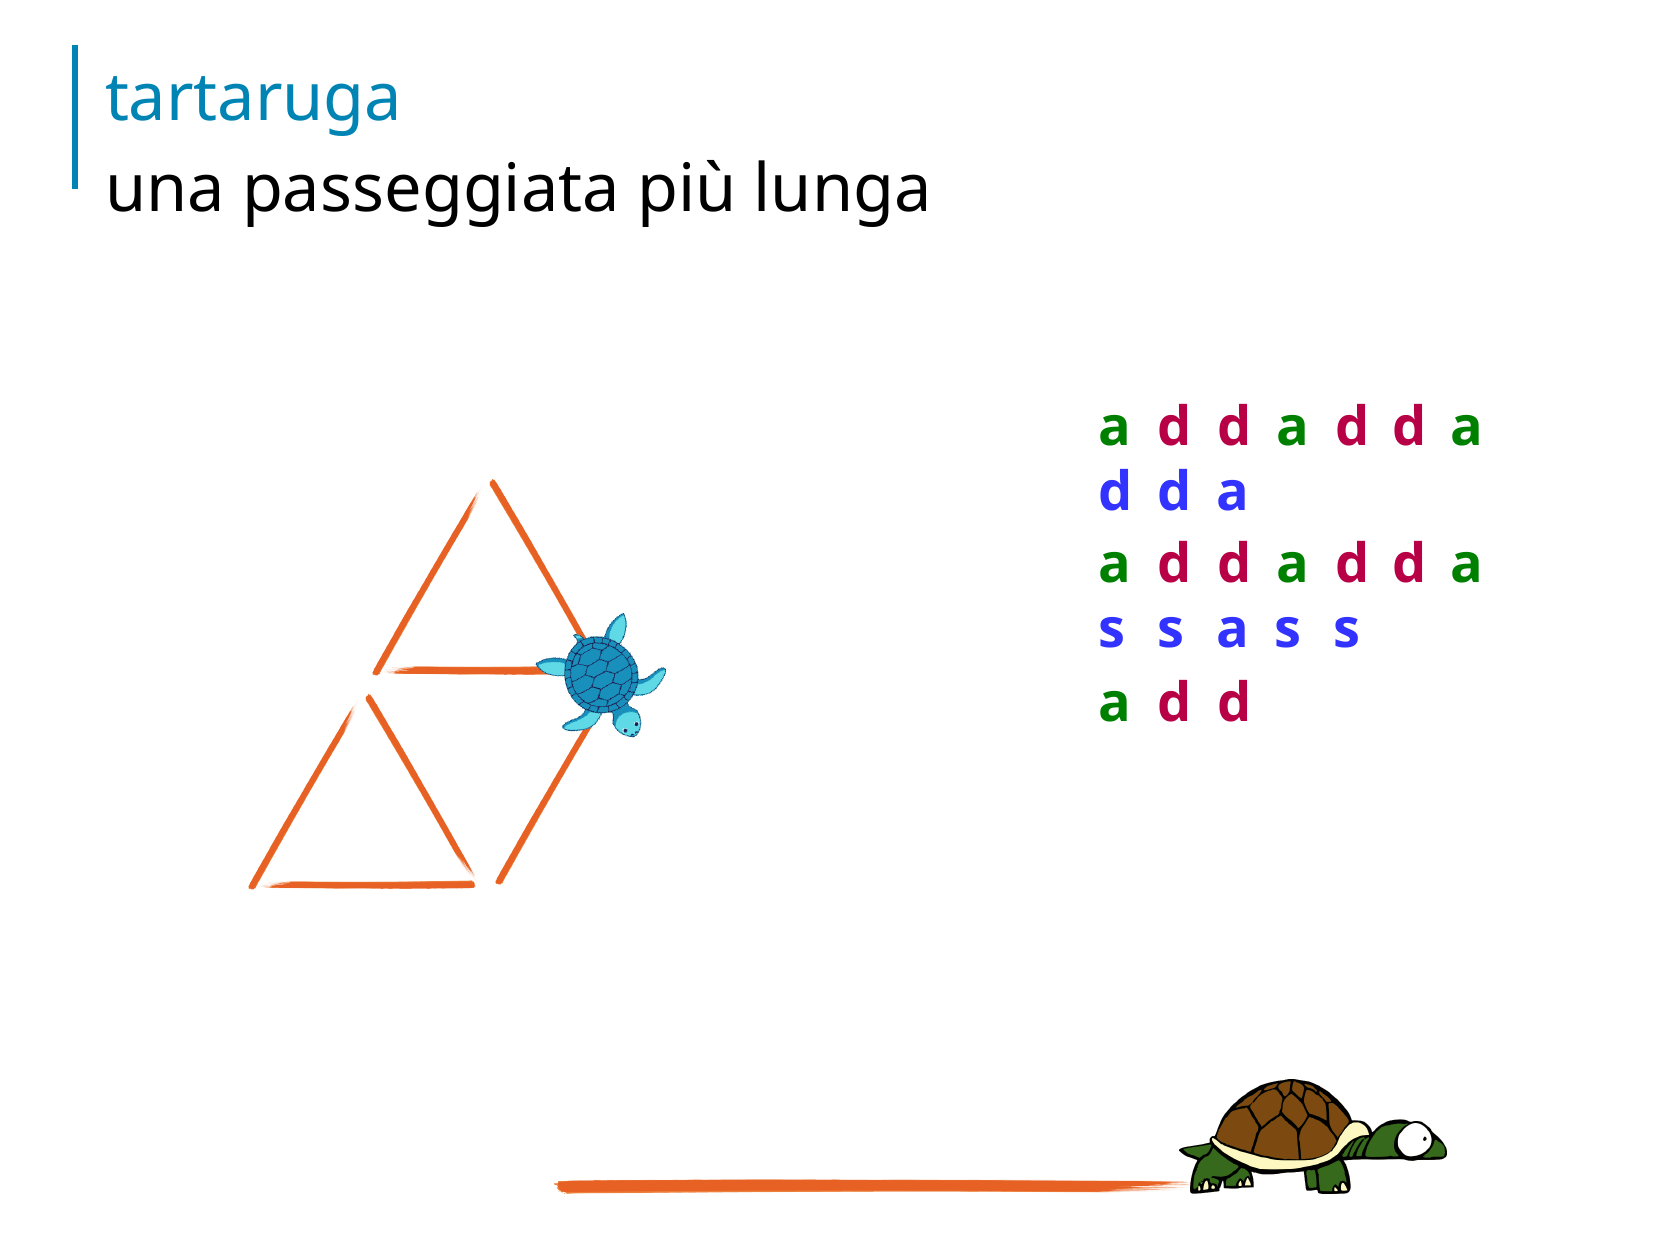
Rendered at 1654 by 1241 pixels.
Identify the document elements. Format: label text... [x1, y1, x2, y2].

text_box a [1084, 674, 1143, 749]
text_box s [1084, 609, 1142, 674]
text_box a [1261, 520, 1320, 609]
picture [370, 477, 687, 887]
text_box s [1318, 609, 1392, 674]
picture [246, 692, 481, 892]
text_box d [1202, 383, 1261, 472]
text_box d [1202, 537, 1261, 609]
text_box a [1083, 383, 1142, 472]
text_box d [1143, 674, 1202, 749]
text_box a [1454, 384, 1512, 473]
text_box d [1320, 520, 1377, 609]
text_box s [1259, 609, 1318, 674]
text_box a [1201, 472, 1278, 537]
text_box s [1142, 609, 1201, 674]
text_box d [1142, 537, 1202, 609]
text_box d [1142, 472, 1201, 537]
text_box a [1083, 520, 1142, 609]
text_box d [1320, 383, 1397, 472]
text_box a [1454, 520, 1512, 609]
text_box a [1201, 609, 1259, 674]
text_box d [1084, 472, 1142, 537]
text_box d [1377, 520, 1454, 609]
text_box d [1142, 383, 1202, 472]
title tartaruga una passeggiata più lunga [105, 49, 1571, 200]
text_box d [1377, 384, 1454, 473]
text_box d [1202, 674, 1279, 749]
picture [553, 1079, 1447, 1194]
text_box a [1261, 383, 1320, 472]
